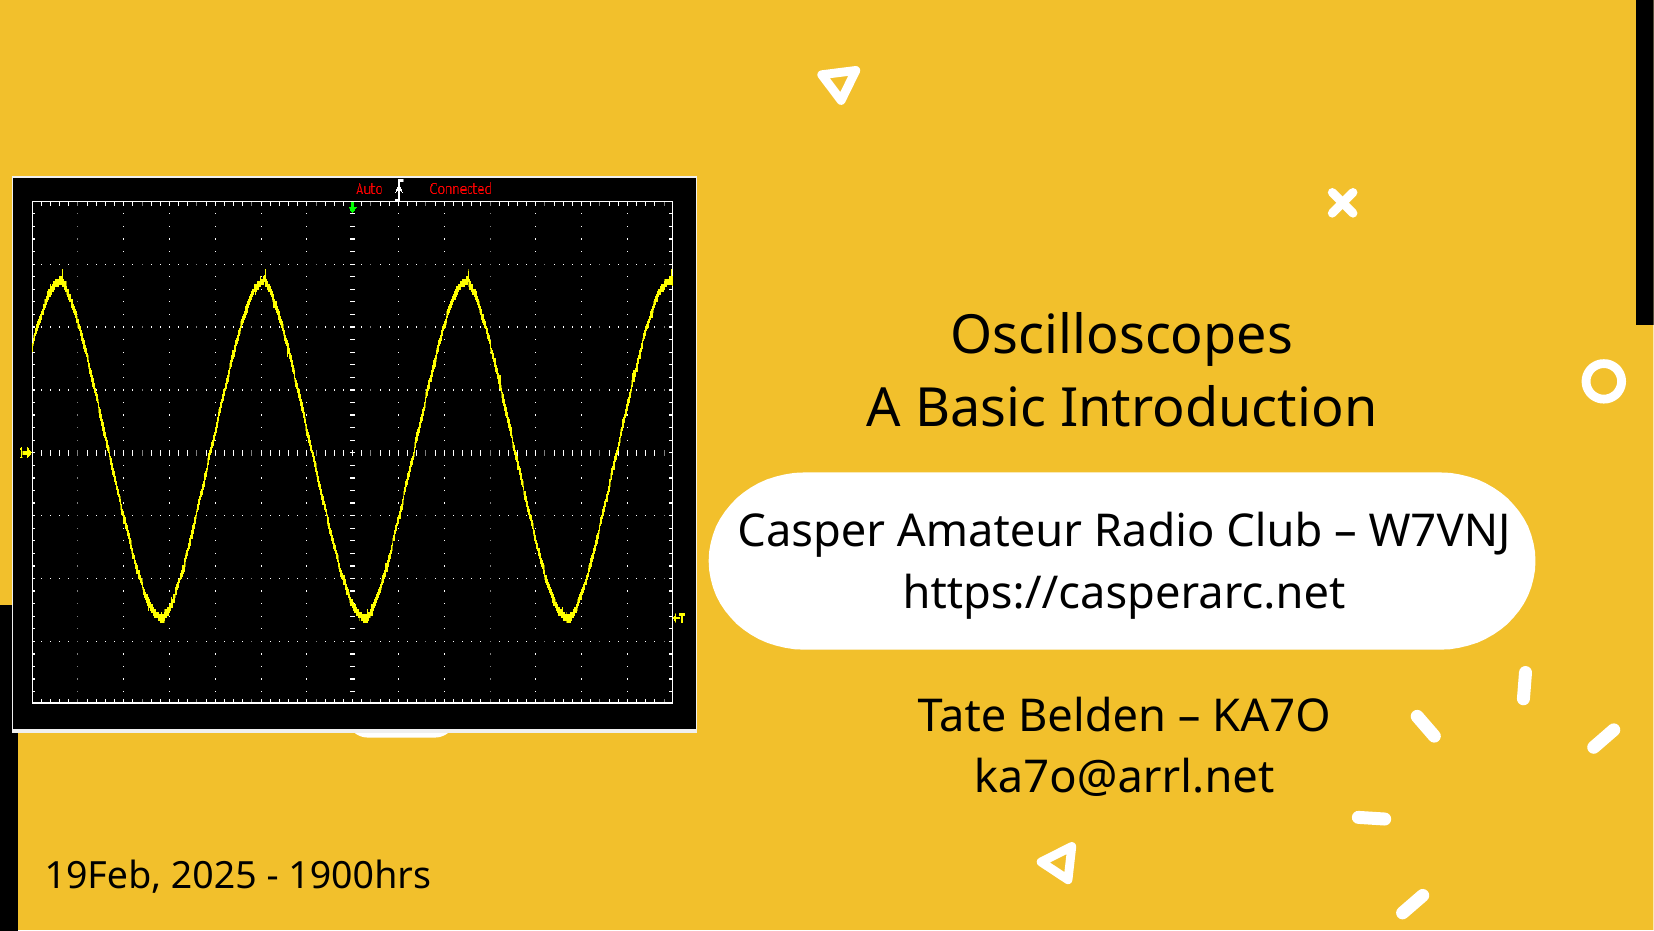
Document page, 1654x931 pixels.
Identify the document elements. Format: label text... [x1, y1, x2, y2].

text_box 19Feb, 2025 - 1900hrs [29, 841, 526, 931]
subtitle Casper Amateur Radio Club – W7VNJ https://casperarc.net Tate Belden – KA7O ka7o@arrl.net [710, 498, 1538, 814]
picture [12, 176, 697, 733]
text_box [736, 472, 1508, 498]
title Oscilloscopes A Basic Introduction [708, 295, 1536, 443]
